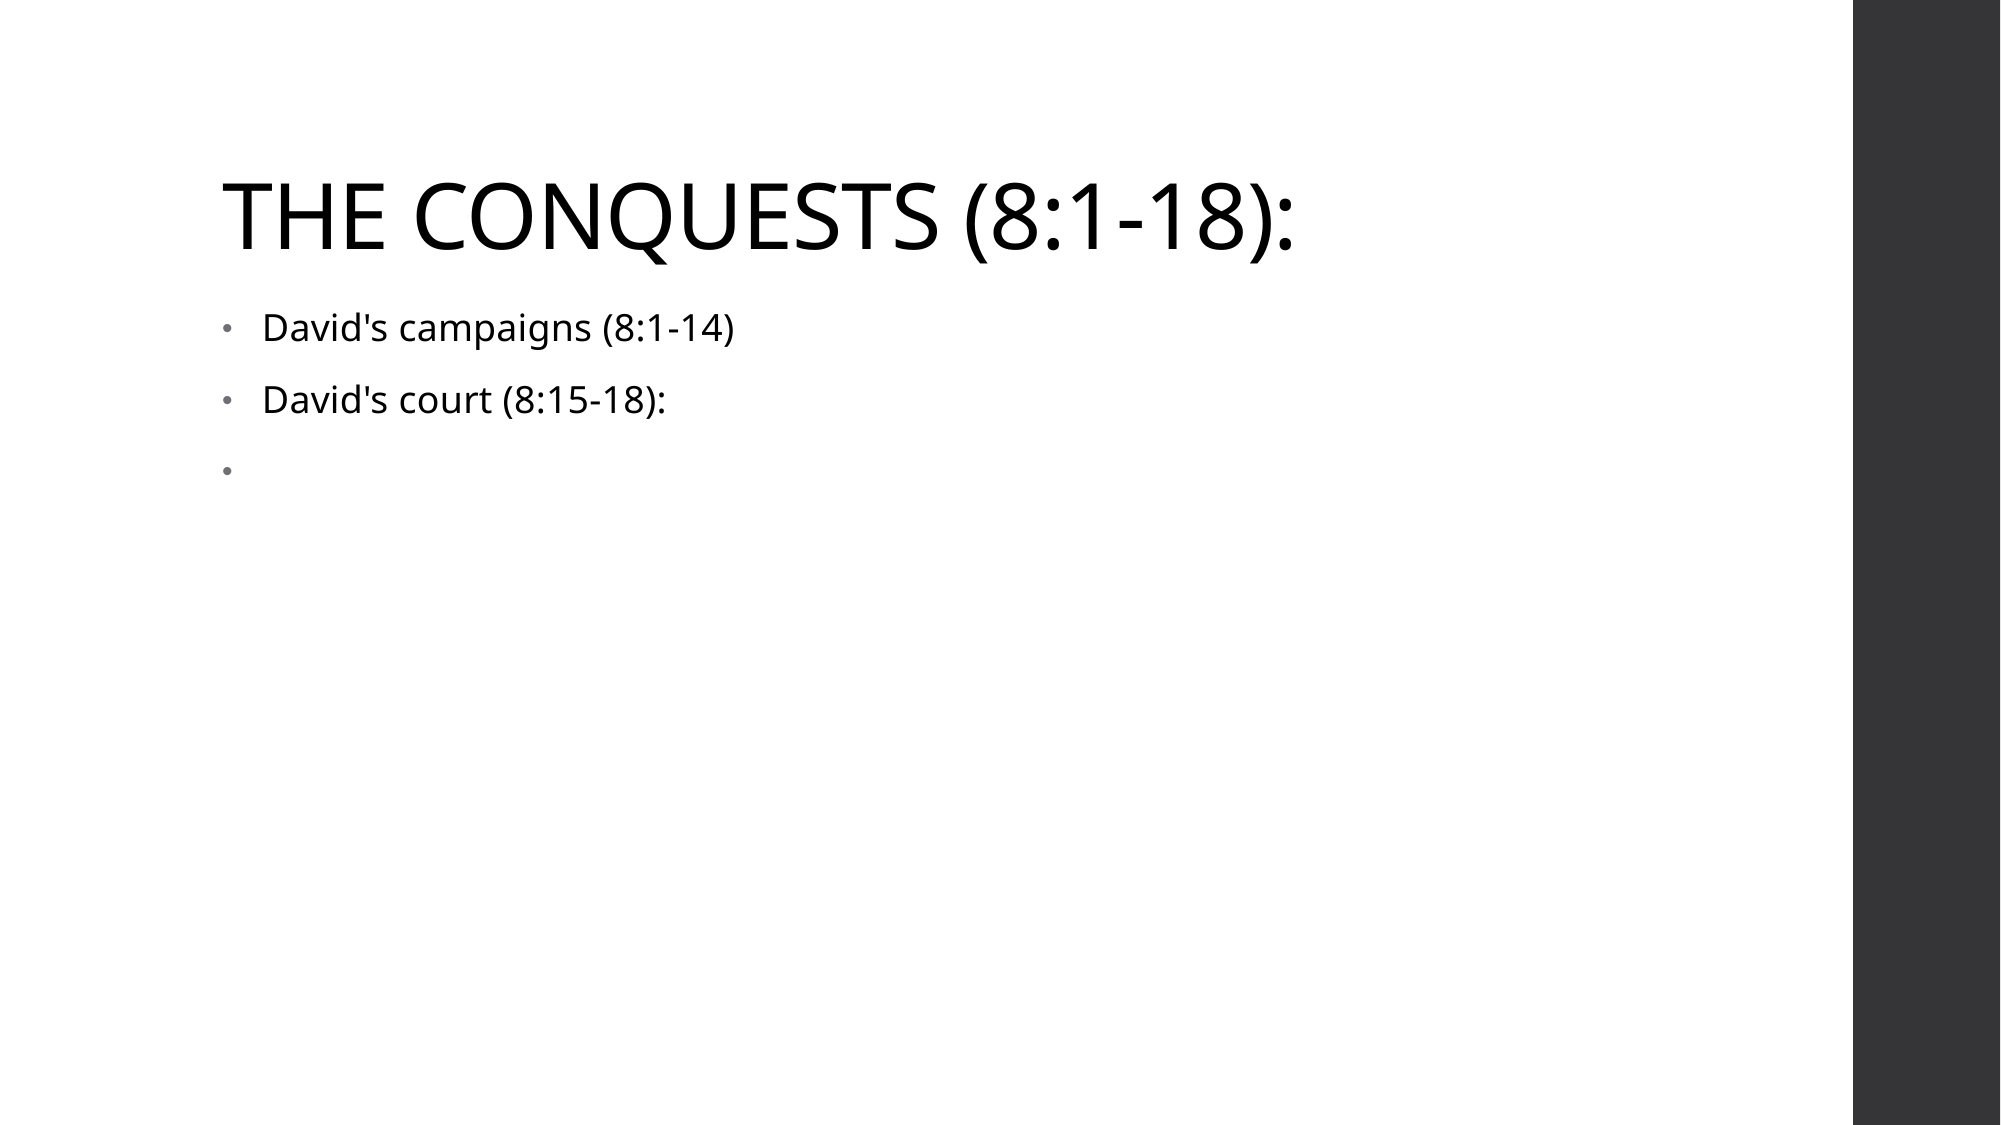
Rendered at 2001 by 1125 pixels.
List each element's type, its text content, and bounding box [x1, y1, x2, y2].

title THE CONQUESTS (8:1-18): [206, 60, 1797, 278]
list David's campaigns (8:1-14) David's court (8:15-18): [206, 299, 1617, 1014]
